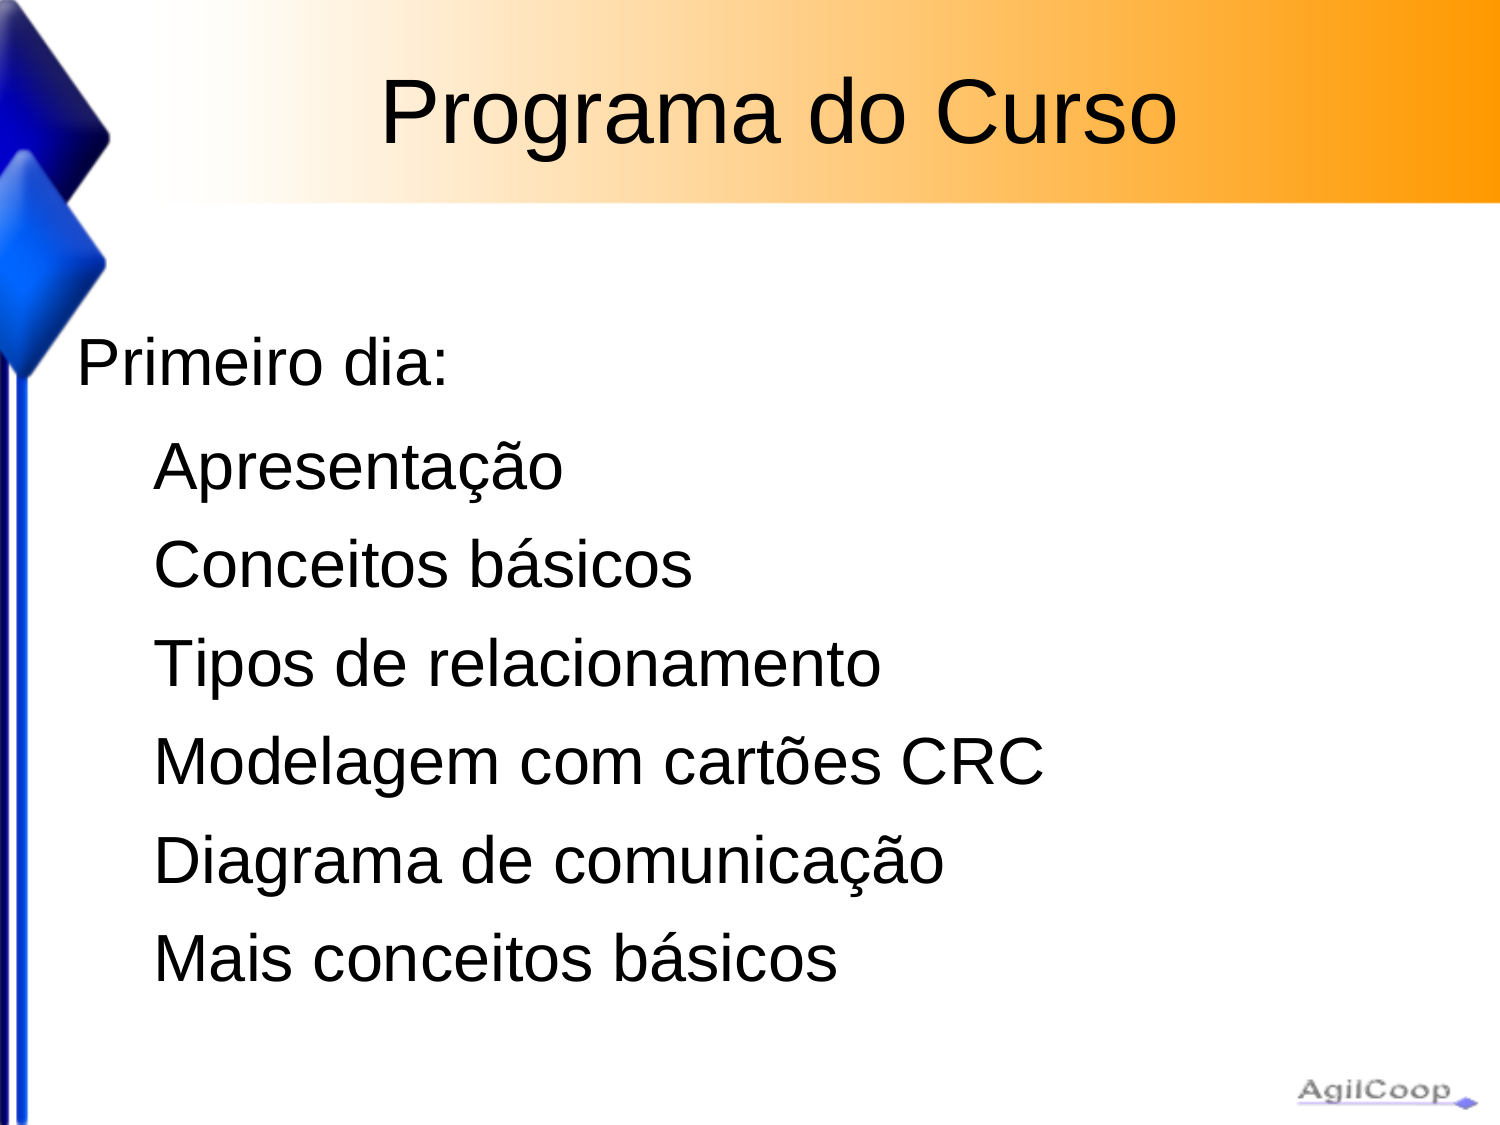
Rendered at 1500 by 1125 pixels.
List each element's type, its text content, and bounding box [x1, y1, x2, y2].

picture [0, 0, 1500, 1125]
title Programa do Curso [82, 8, 1477, 216]
list Primeiro dia: Apresentação Conceitos básicos Tipos de relacionamento Modelagem com cartões CRC Diagrama de comunicação Mais conceitos básicos [59, 324, 1477, 1028]
